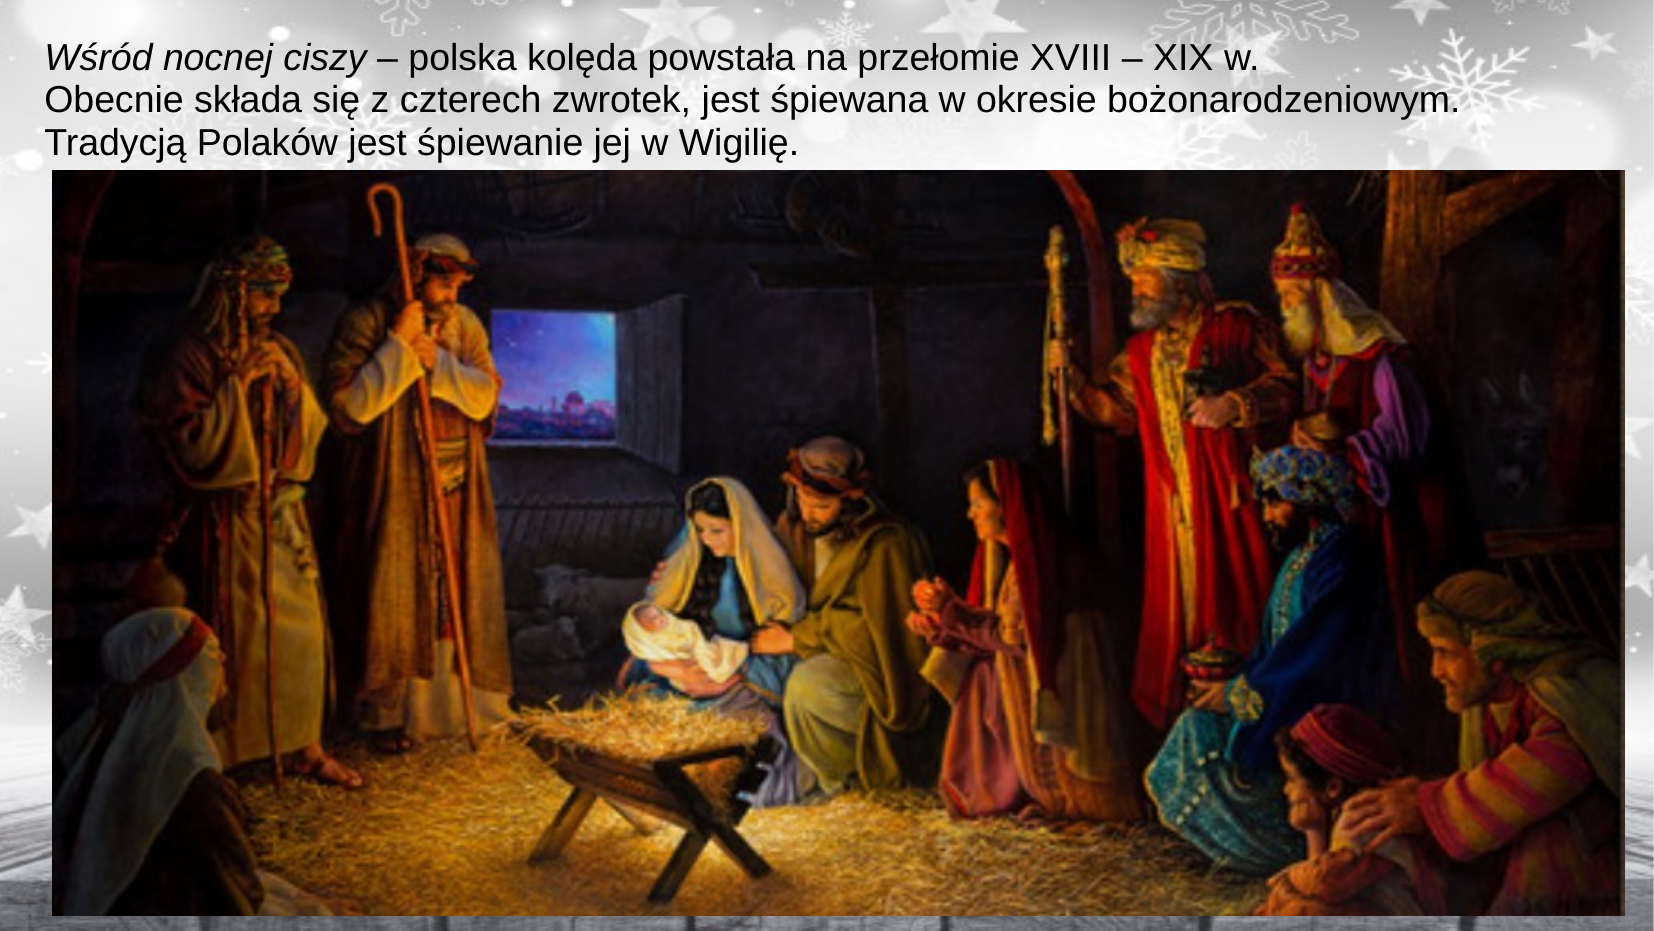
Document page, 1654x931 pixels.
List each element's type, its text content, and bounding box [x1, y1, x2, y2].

picture [0, 0, 1654, 931]
text_box Wśród nocnej ciszy – polska kolęda powstała na przełomie XVIII – XIX w. Obecnie składa się z czterech zwrotek, jest śpiewana w okresie bożonarodzeniowym. Tradycją Polaków jest śpiewanie jej w Wigilię. [29, 29, 1493, 176]
